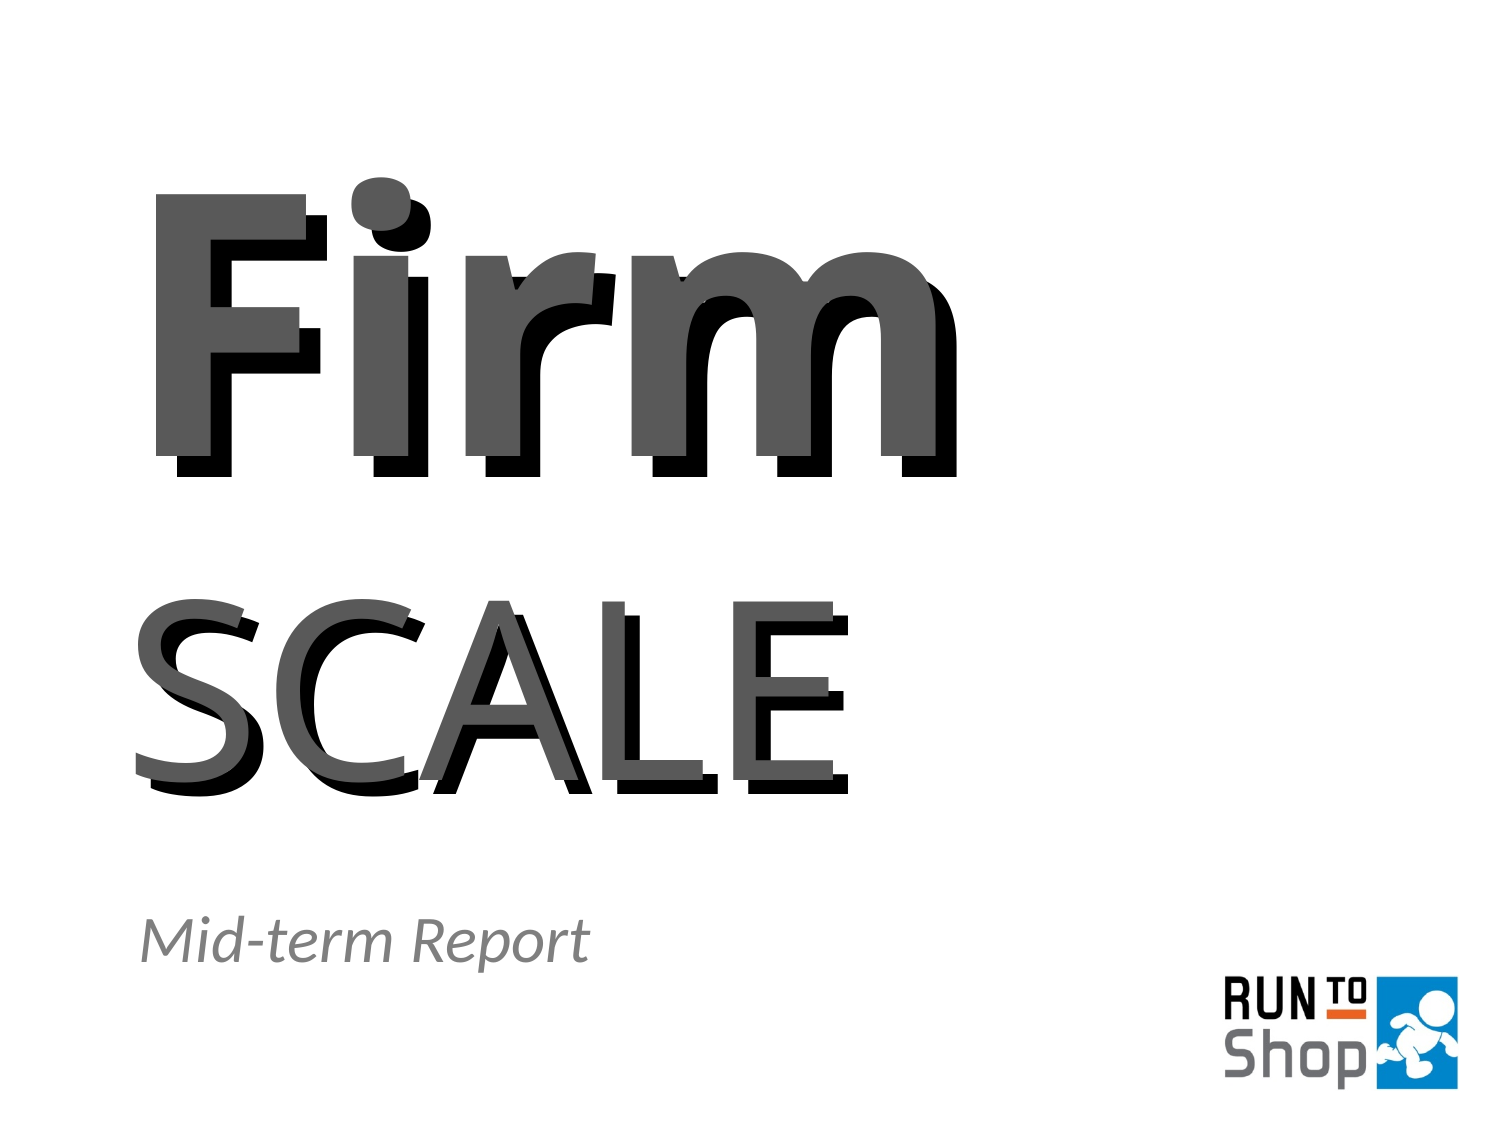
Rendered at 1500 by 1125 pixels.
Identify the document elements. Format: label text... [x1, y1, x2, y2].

text_box Mid-term Report [123, 848, 833, 988]
picture [1222, 975, 1459, 1091]
text_box Firm SCALE [123, 90, 1258, 1012]
